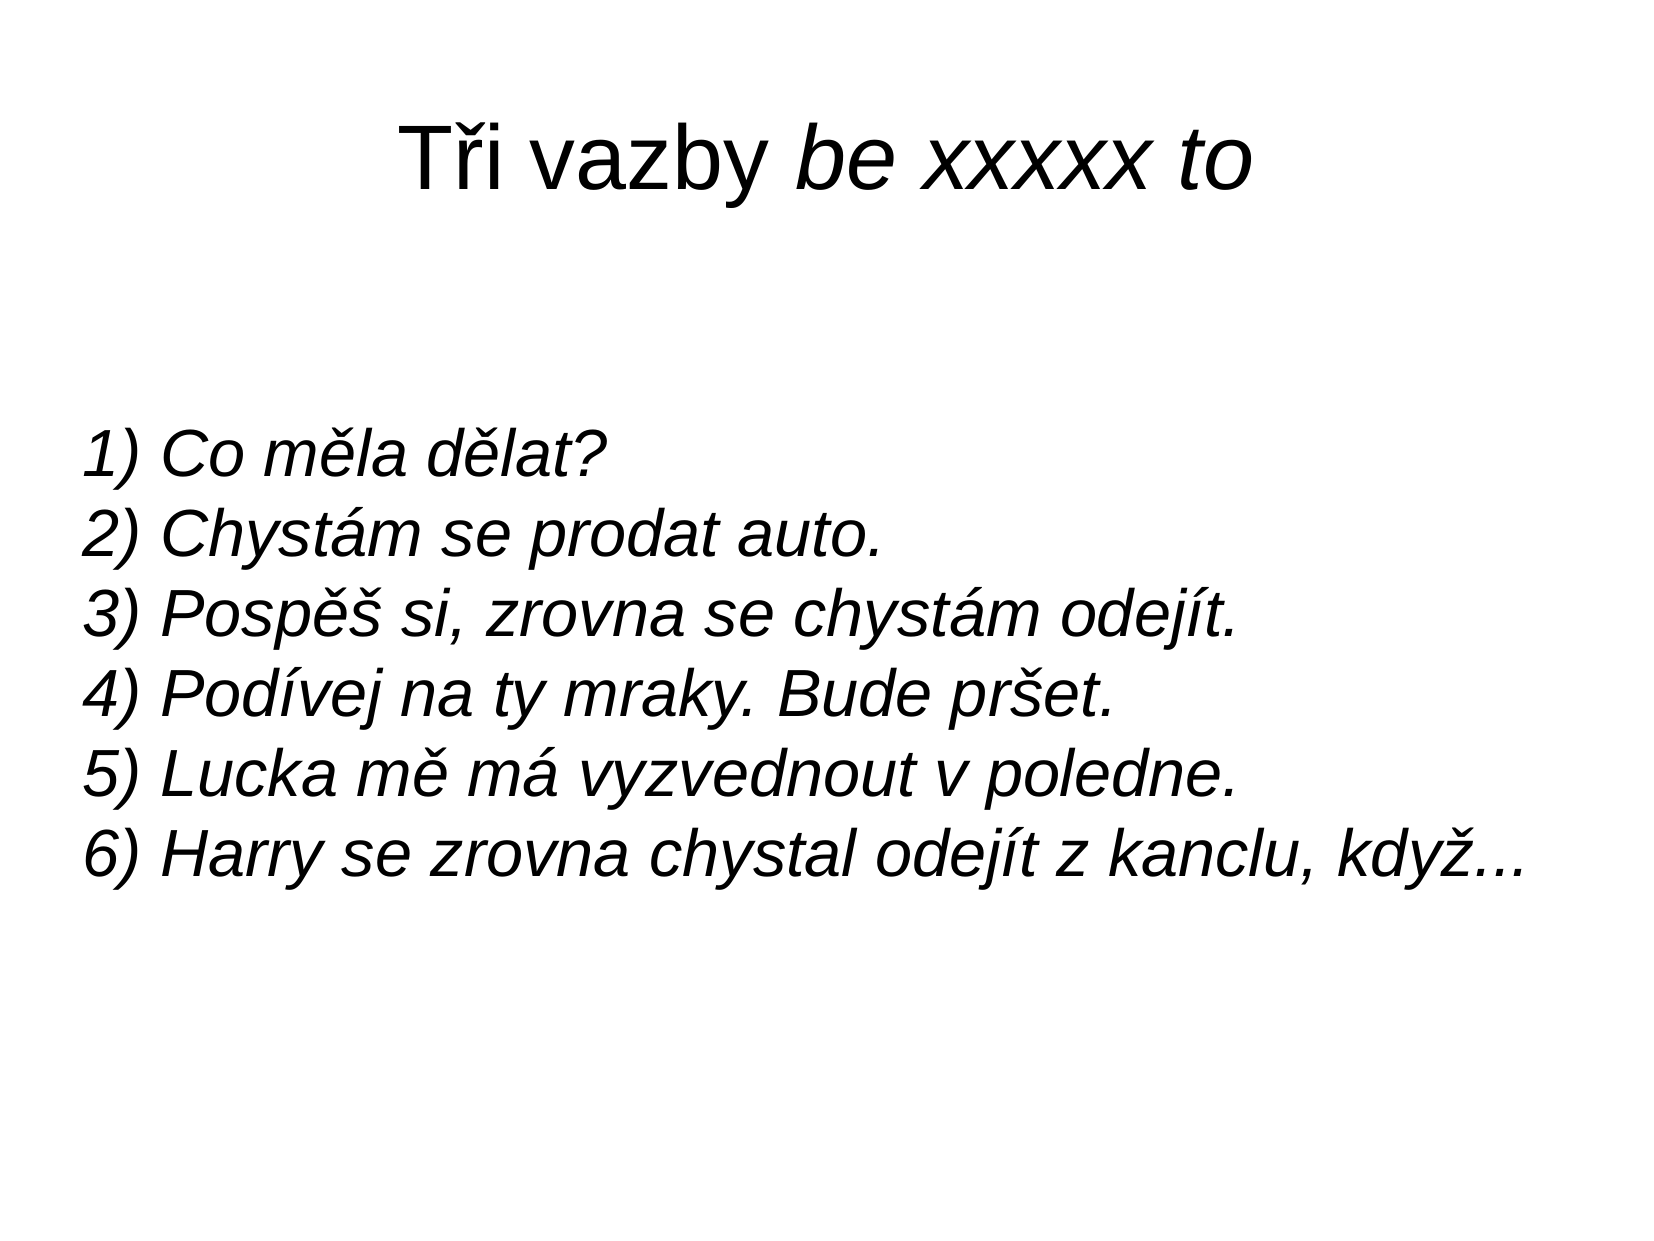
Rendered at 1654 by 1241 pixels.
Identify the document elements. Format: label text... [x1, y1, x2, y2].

text_box 1) Co měla dělat? 2) Chystám se prodat auto. 3) Pospěš si, zrovna se chystám odejít. 4) Podívej na ty mraky. Bude pršet. 5) Lucka mě má vyzvednout v poledne. 6) Harry se zrovna chystal odejít z kanclu, když... [83, 290, 1570, 1009]
text_box Tři vazby be xxxxx to [83, 49, 1570, 256]
